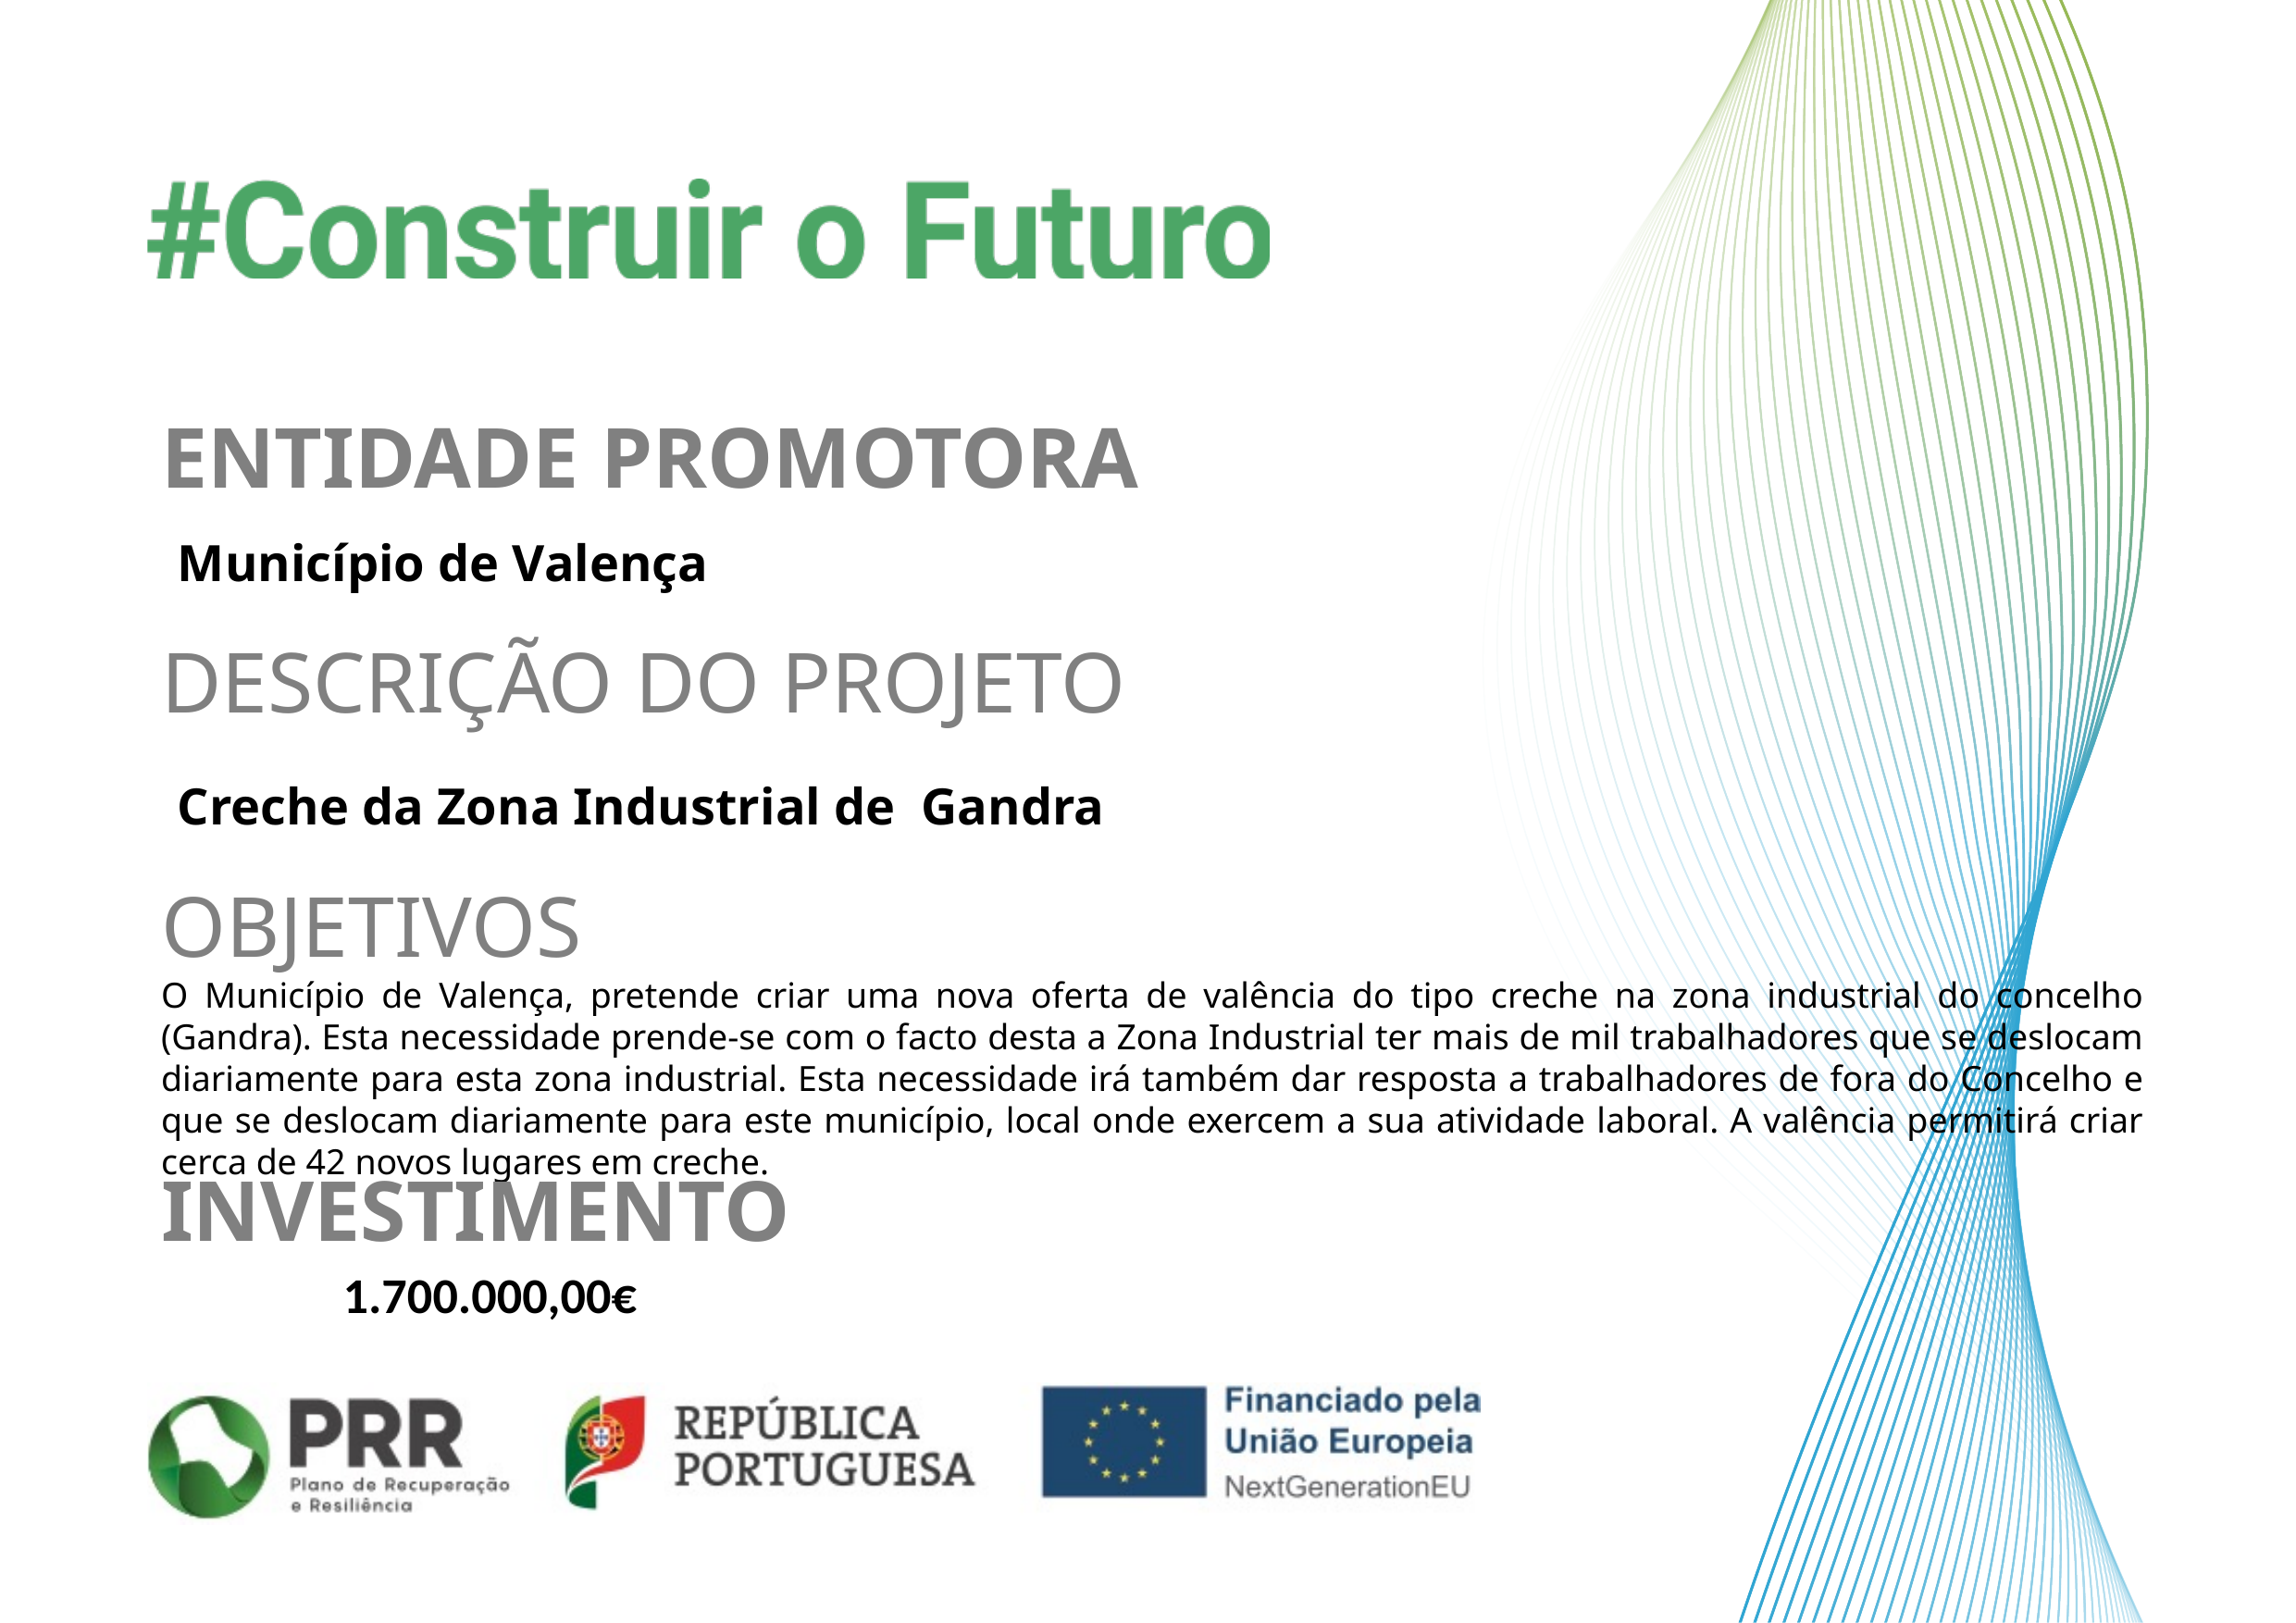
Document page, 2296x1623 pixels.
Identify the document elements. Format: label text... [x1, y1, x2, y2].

text_box INVESTIMENTO [147, 1151, 1810, 1266]
text_box DESCRIÇÃO DO PROJETO [147, 623, 1810, 737]
text_box Município de Valença [164, 520, 1448, 607]
text_box Creche da Zona Industrial de Gandra [164, 761, 1941, 868]
picture [0, 0, 2296, 1623]
text_box OBJETIVOS O Município de Valença, pretende criar uma nova oferta de valência do tipo creche na zona industrial do concelho (Gandra). Esta necessidade prende-se com o facto desta a Zona Industrial ter mais de mil trabalhadores que se deslocam diariamente para esta zona industrial. Esta necessidade irá também dar resposta a trabalhadores de fora do Concelho e que se deslocam diariamente para este município, local onde exercem a sua atividade laboral. A valência permitirá criar cerca de 42 novos lugares em creche. [147, 867, 2159, 1189]
text_box ENTIDADE PROMOTORA [147, 398, 1810, 512]
text_box 1.700.000,00€ [136, 1269, 1421, 1356]
